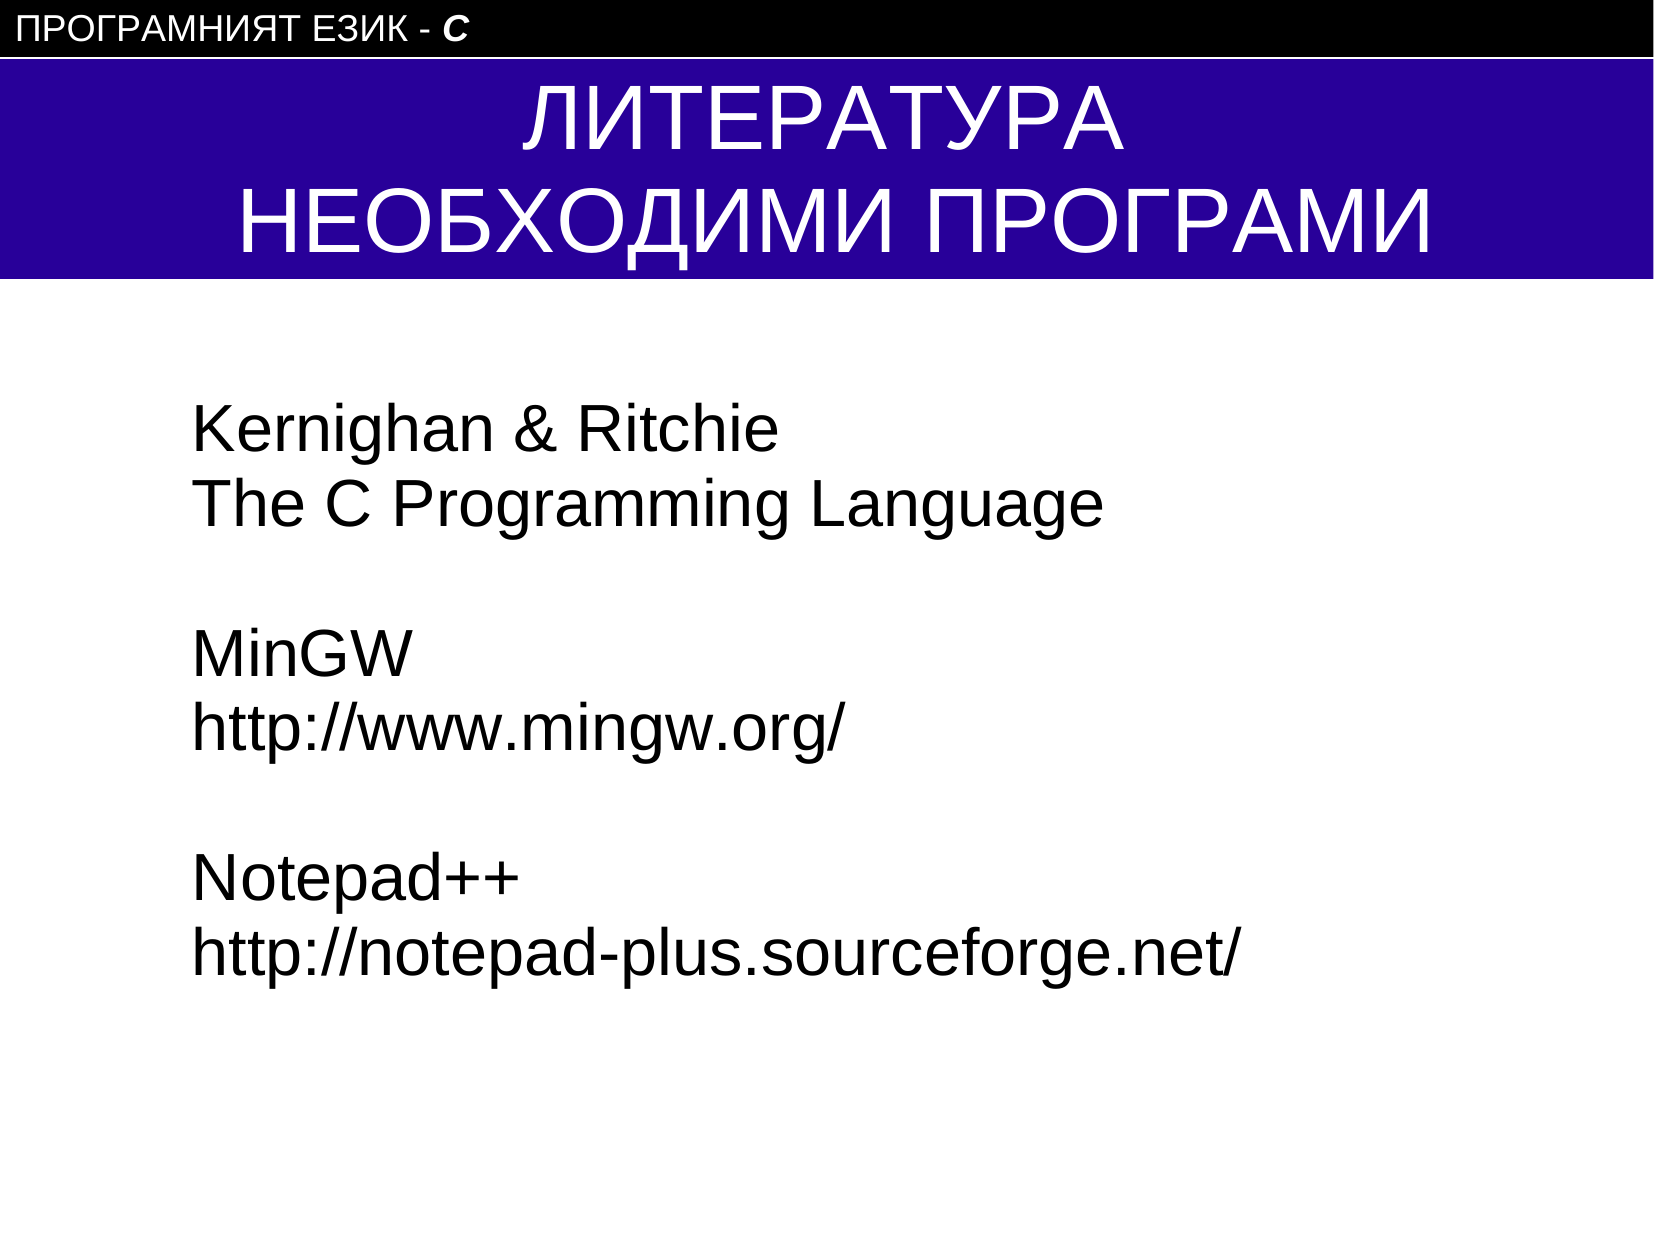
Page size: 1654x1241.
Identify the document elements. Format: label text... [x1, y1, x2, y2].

text_box ЛИТЕРАТУРА НЕОБХОДИМИ ПРОГРАМИ [0, 59, 1654, 279]
text_box Kernighan & Ritchie The C Programming Language MinGW http://www.mingw.org/ Notepad++ http://notepad-plus.sourceforge.net/ [177, 383, 1477, 1072]
text_box ПРОГРАМНИЯT ЕЗИК - С [0, 0, 1654, 57]
